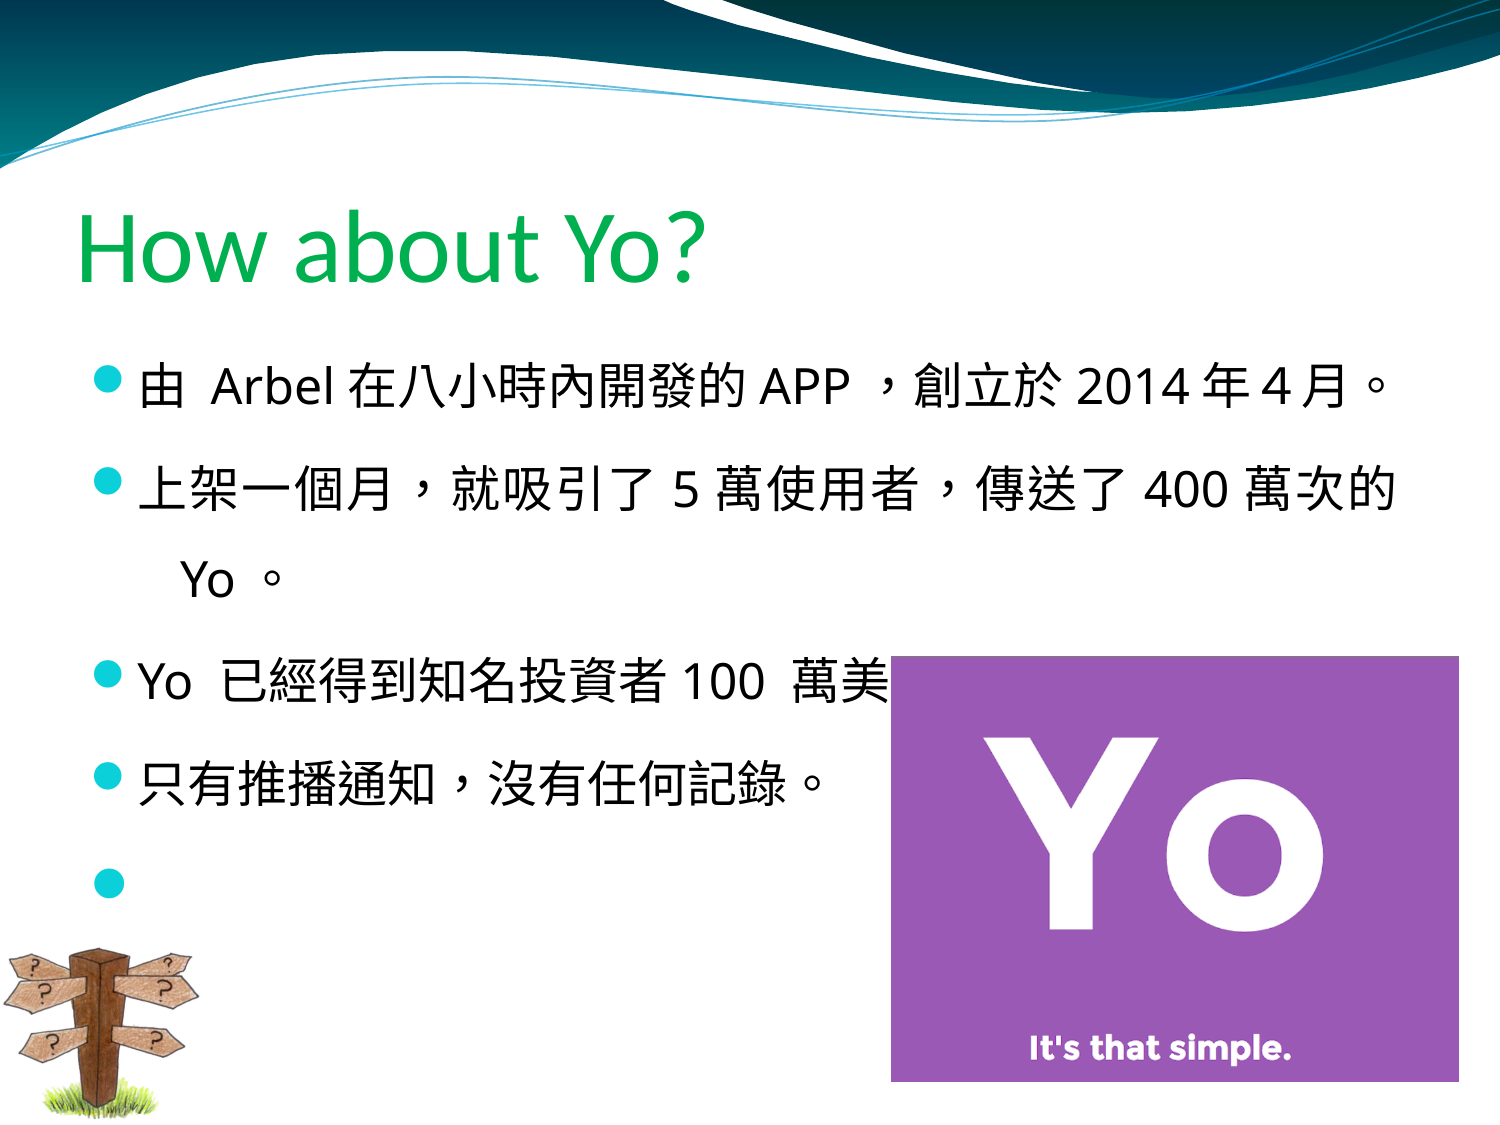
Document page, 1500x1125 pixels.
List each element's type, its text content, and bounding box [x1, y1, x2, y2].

title How about Yo? [75, 115, 1426, 304]
list 由 Arbel在八小時內開發的APP，創立於2014年４月。 上架一個月，就吸引了5萬使用者，傳送了400萬次的Yo。 Yo 已經得到知名投資者100 萬美金的贊助。 只有推播通知，沒有任何記錄。 [75, 317, 1426, 1038]
picture [891, 656, 1459, 1082]
picture [0, 940, 204, 1125]
